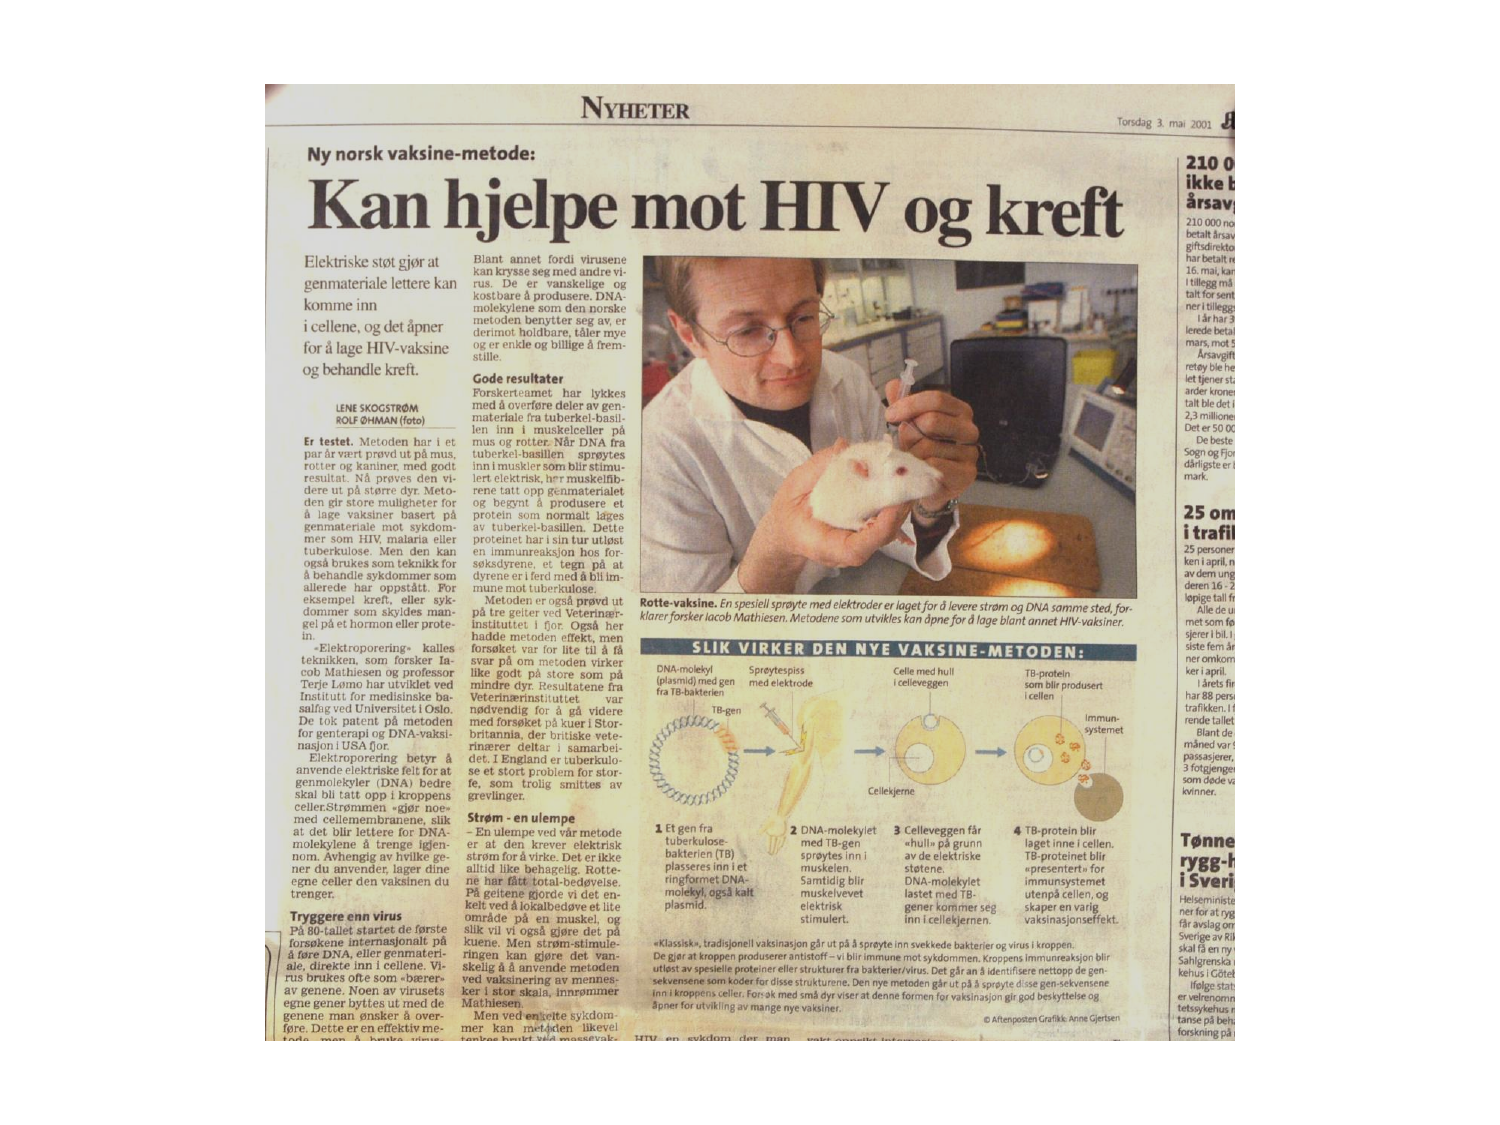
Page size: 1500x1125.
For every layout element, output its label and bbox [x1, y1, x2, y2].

picture [265, 84, 1235, 1041]
